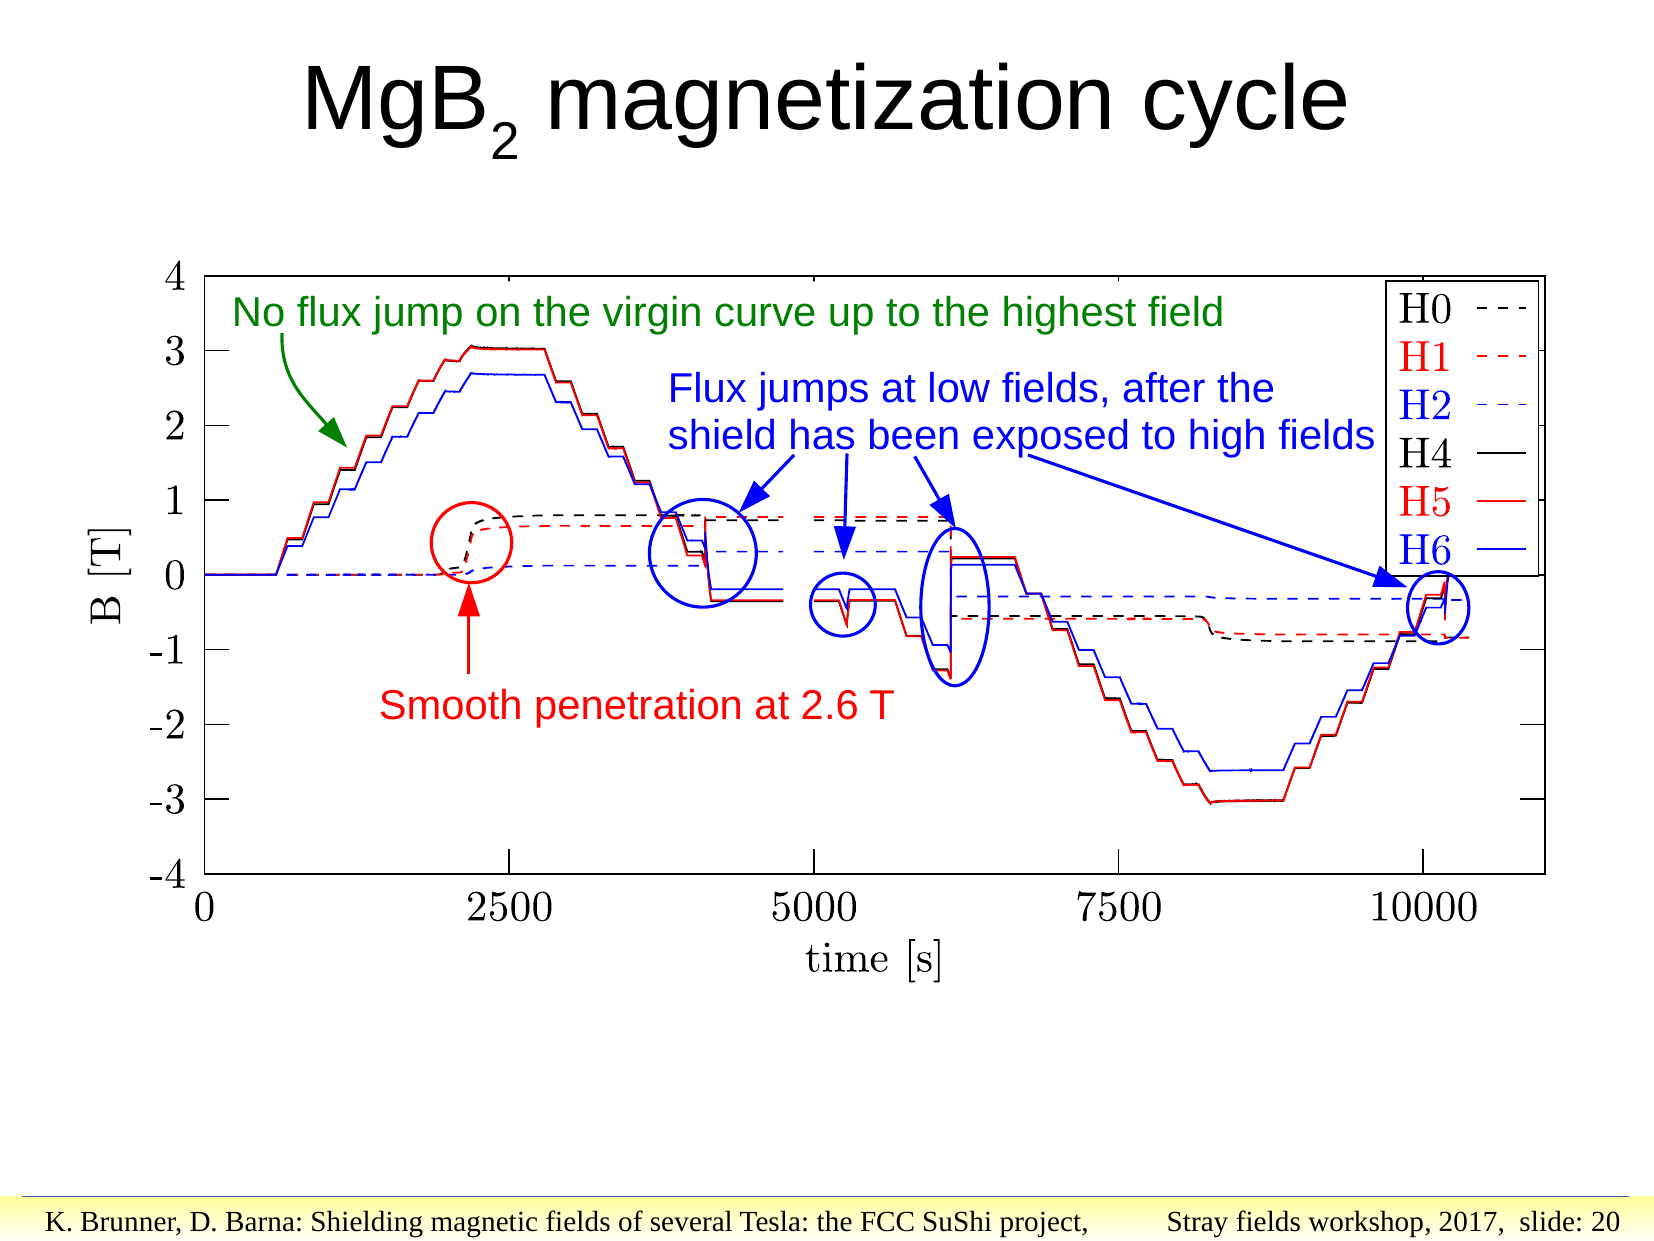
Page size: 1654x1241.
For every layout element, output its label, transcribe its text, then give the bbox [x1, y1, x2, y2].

text_box No flux jump on the virgin curve up to the highest field [217, 281, 1240, 343]
picture [72, 250, 1564, 1002]
text_box Smooth penetration at 2.6 T [364, 674, 1359, 751]
text_box Flux jumps at low fields, after the shield has been exposed to high fields [653, 357, 1392, 474]
title MgB2 magnetization cycle [50, 46, 1603, 171]
